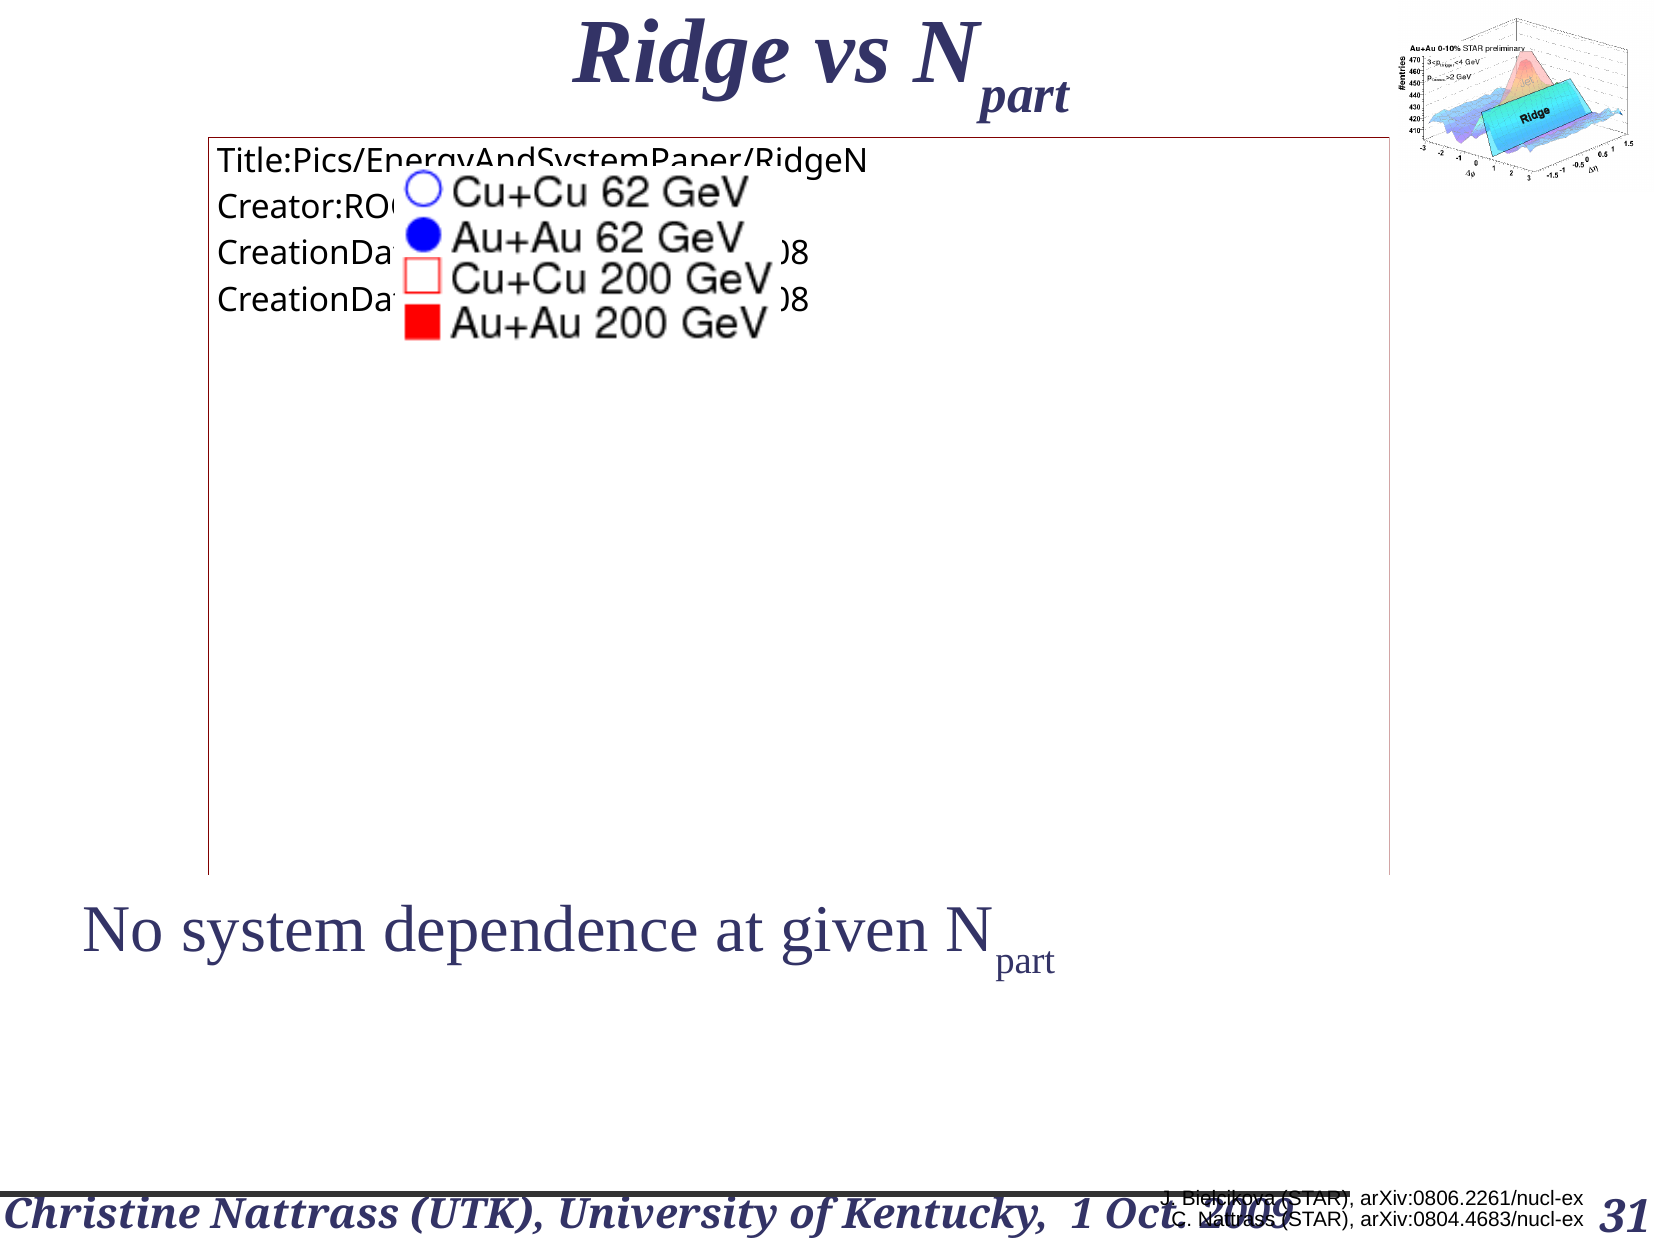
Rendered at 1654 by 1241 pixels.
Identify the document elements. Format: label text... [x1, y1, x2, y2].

list No system dependence at given Npart [82, 891, 1571, 1192]
picture [1398, 0, 1654, 192]
picture [206, 135, 1390, 875]
text_box J. Bielcikova (STAR), arXiv:0806.2261/nucl-ex C. Nattrass (STAR), arXiv:0804.4683/nucl-ex [1083, 1180, 1599, 1241]
title Ridge vs Npart [76, 0, 1398, 125]
